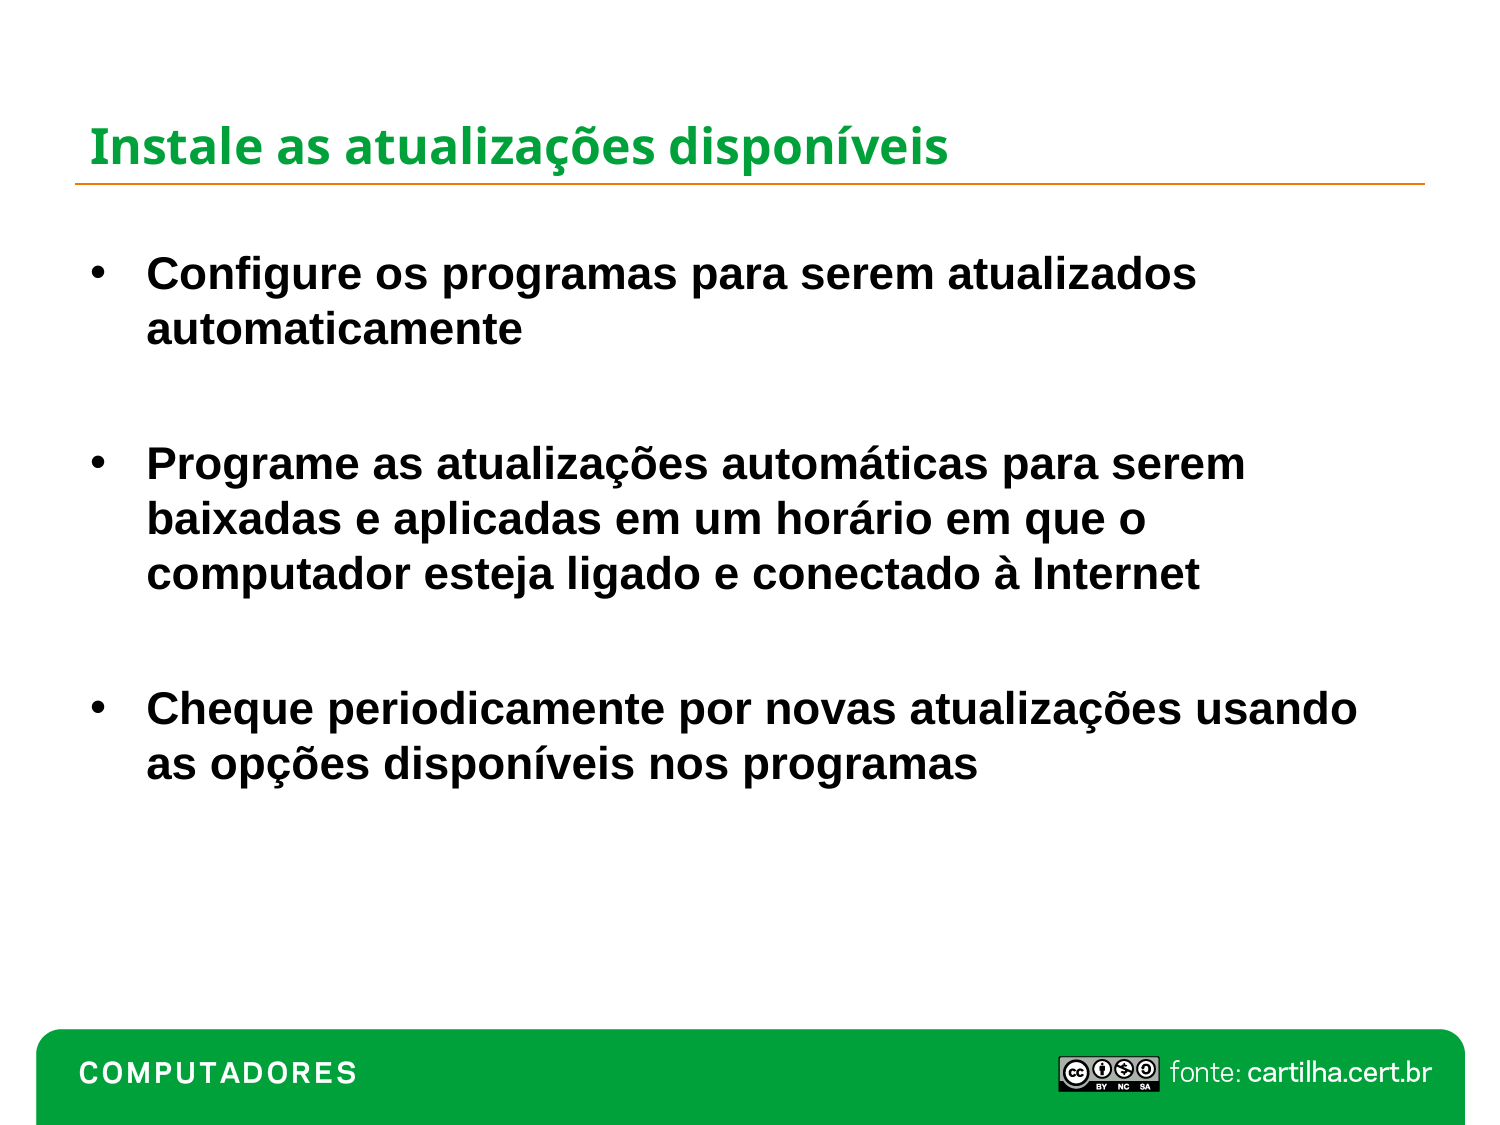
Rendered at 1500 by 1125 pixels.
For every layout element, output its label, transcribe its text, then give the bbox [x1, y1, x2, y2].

picture [0, 0, 1500, 1125]
list Configure os programas para serem atualizados automaticamente Programe as atualizações automáticas para serem baixadas e aplicadas em um horário em que o computador esteja ligado e conectado à Internet Cheque periodicamente por novas atualizações usando as opções disponíveis nos programas [75, 236, 1425, 979]
title Instale as atualizações disponíveis [75, 54, 1425, 182]
